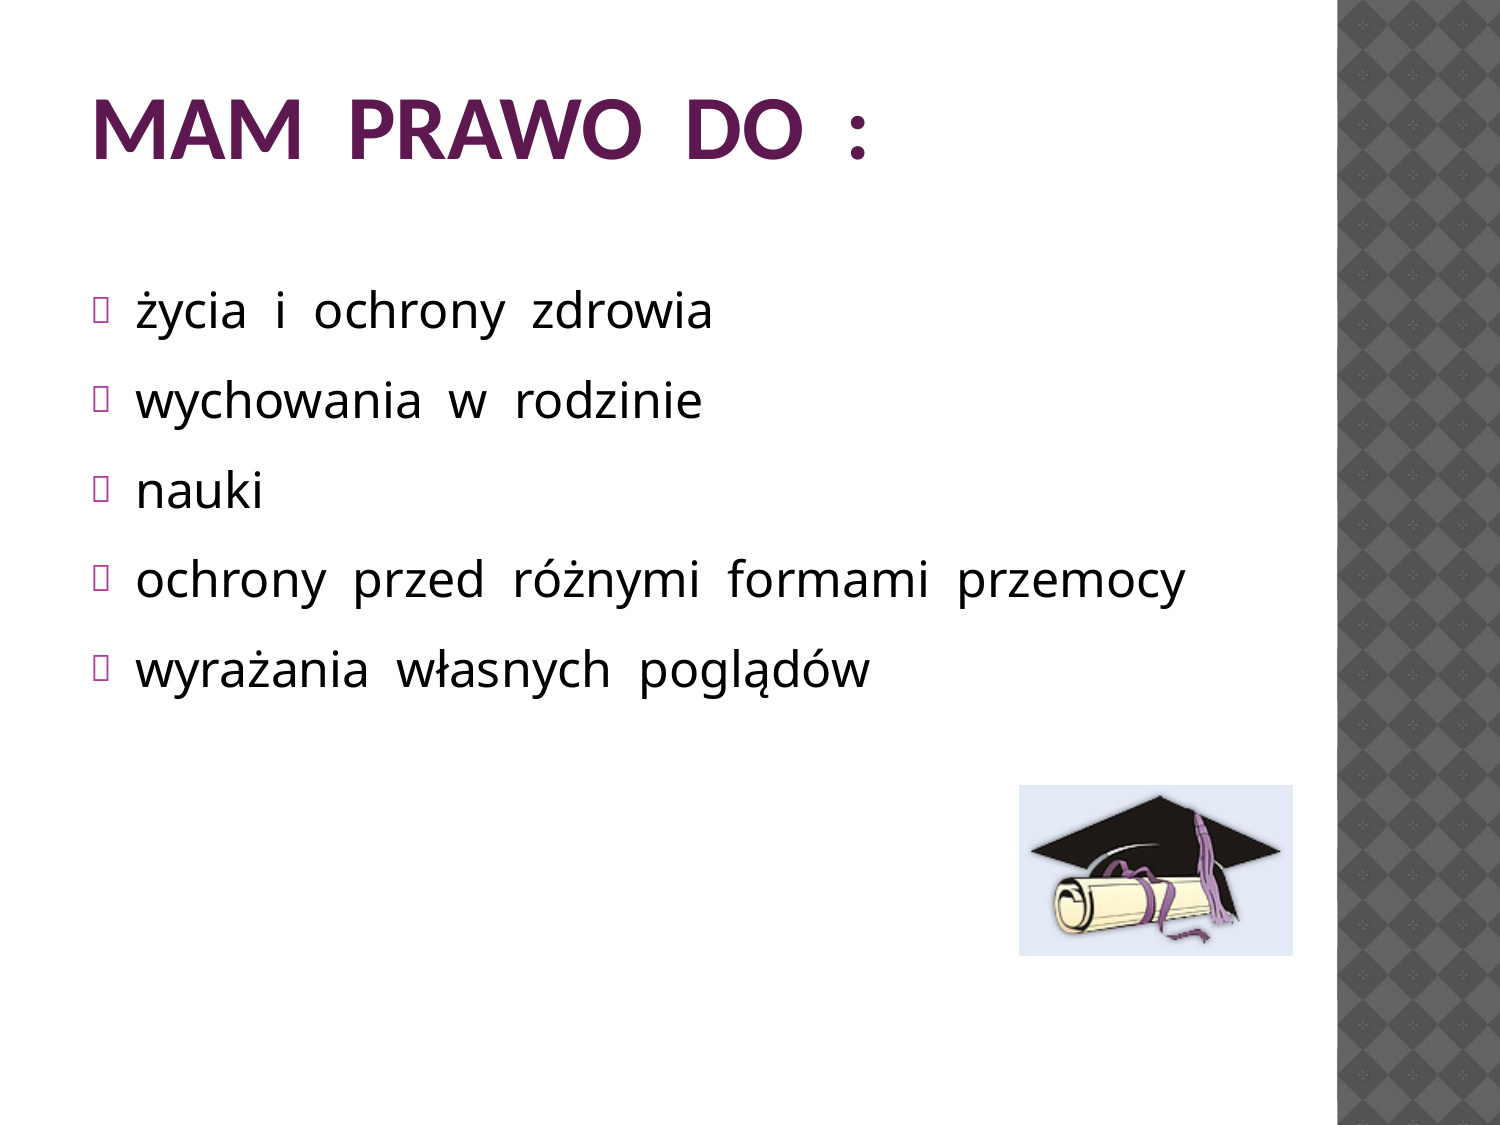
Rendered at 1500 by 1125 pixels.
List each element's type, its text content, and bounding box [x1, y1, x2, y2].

picture [1019, 785, 1293, 956]
picture [1337, 0, 1500, 1125]
title MAM PRAWO DO : [75, 52, 1263, 240]
list życia i ochrony zdrowia wychowania w rodzinie nauki ochrony przed różnymi formami przemocy wyrażania własnych poglądów [75, 264, 1263, 1030]
